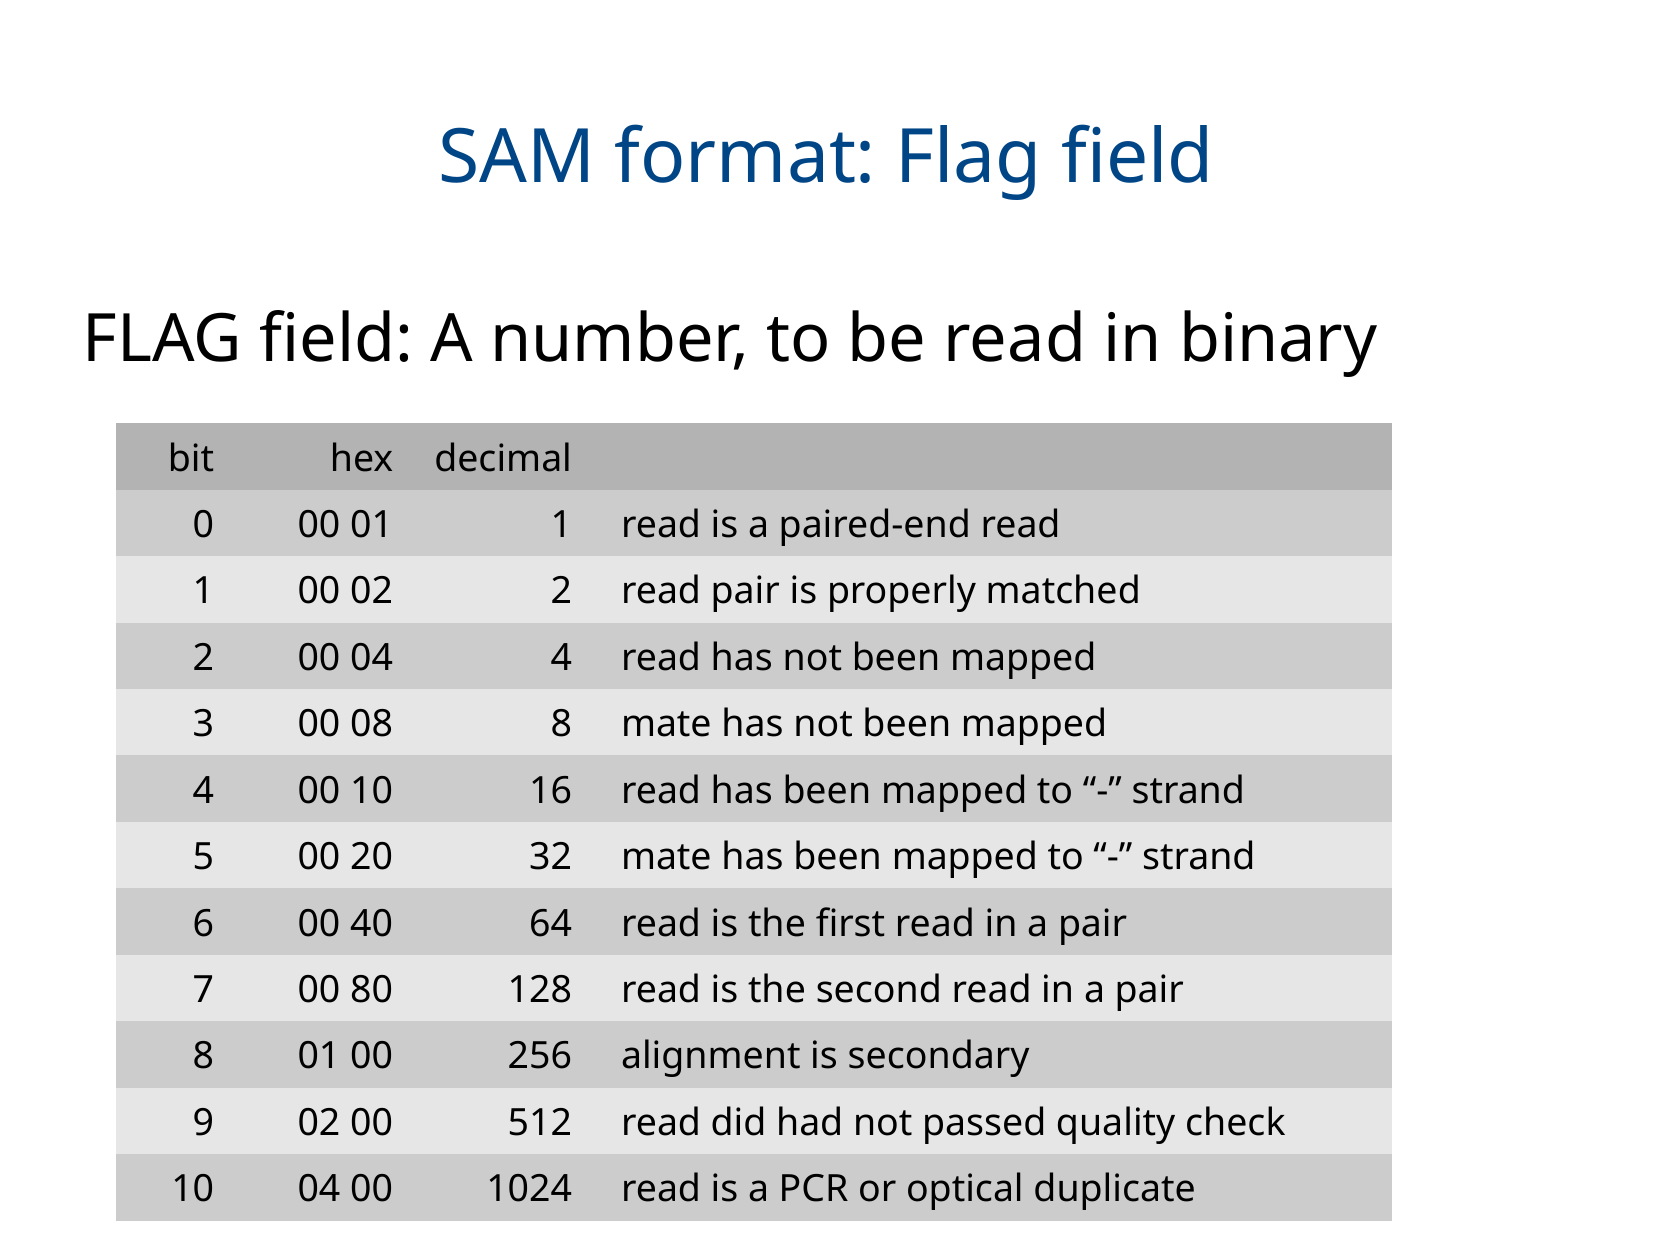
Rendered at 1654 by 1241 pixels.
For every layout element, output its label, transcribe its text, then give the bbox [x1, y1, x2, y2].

table_cell read is the second read in a pair [587, 955, 1392, 1021]
table_cell read is the first read in a pair [587, 888, 1392, 955]
table_cell 1024 [408, 1154, 587, 1221]
table_cell 16 [408, 755, 587, 822]
table_header [587, 423, 1392, 490]
table_cell read pair is properly matched [587, 556, 1392, 623]
table_cell 00 80 [229, 955, 408, 1021]
table_cell read is a PCR or optical duplicate [587, 1154, 1392, 1221]
table_cell read has been mapped to “-” strand [587, 755, 1392, 822]
table_header bit [116, 423, 229, 490]
table_cell read did had not passed quality check [587, 1088, 1392, 1154]
table_cell 512 [408, 1088, 587, 1154]
table_cell 3 [116, 689, 229, 755]
table_cell 00 10 [229, 755, 408, 822]
table_cell 7 [116, 955, 229, 1021]
list FLAG field: A number, to be read in binary [82, 290, 1571, 1109]
table_cell 1 [116, 556, 229, 623]
table_cell 10 [116, 1154, 229, 1221]
table_cell 01 00 [229, 1021, 408, 1088]
table_cell 00 01 [229, 490, 408, 556]
table_cell 4 [116, 755, 229, 822]
table_cell 02 00 [229, 1088, 408, 1154]
table_cell 4 [408, 623, 587, 689]
table_cell 00 02 [229, 556, 408, 623]
table_cell 8 [116, 1021, 229, 1088]
table_cell 5 [116, 822, 229, 888]
table_cell read is a paired-end read [587, 490, 1392, 556]
table_cell 6 [116, 888, 229, 955]
table_cell 64 [408, 888, 587, 955]
table_cell 256 [408, 1021, 587, 1088]
table_cell 32 [408, 822, 587, 888]
table_cell 04 00 [229, 1154, 408, 1221]
table_cell 1 [408, 490, 587, 556]
table_cell 2 [116, 623, 229, 689]
table_cell mate has been mapped to “-” strand [587, 822, 1392, 888]
table_cell 128 [408, 955, 587, 1021]
table_cell 9 [116, 1088, 229, 1154]
table_cell 00 08 [229, 689, 408, 755]
table_cell mate has not been mapped [587, 689, 1392, 755]
table_cell 2 [408, 556, 587, 623]
table_cell 8 [408, 689, 587, 755]
title SAM format: Flag field [82, 49, 1571, 257]
table_cell 00 40 [229, 888, 408, 955]
table_cell 00 04 [229, 623, 408, 689]
table_header decimal [408, 423, 587, 490]
table_cell alignment is secondary [587, 1021, 1392, 1088]
table_cell 00 20 [229, 822, 408, 888]
table_cell read has not been mapped [587, 623, 1392, 689]
table_cell 0 [116, 490, 229, 556]
table_header hex [229, 423, 408, 490]
